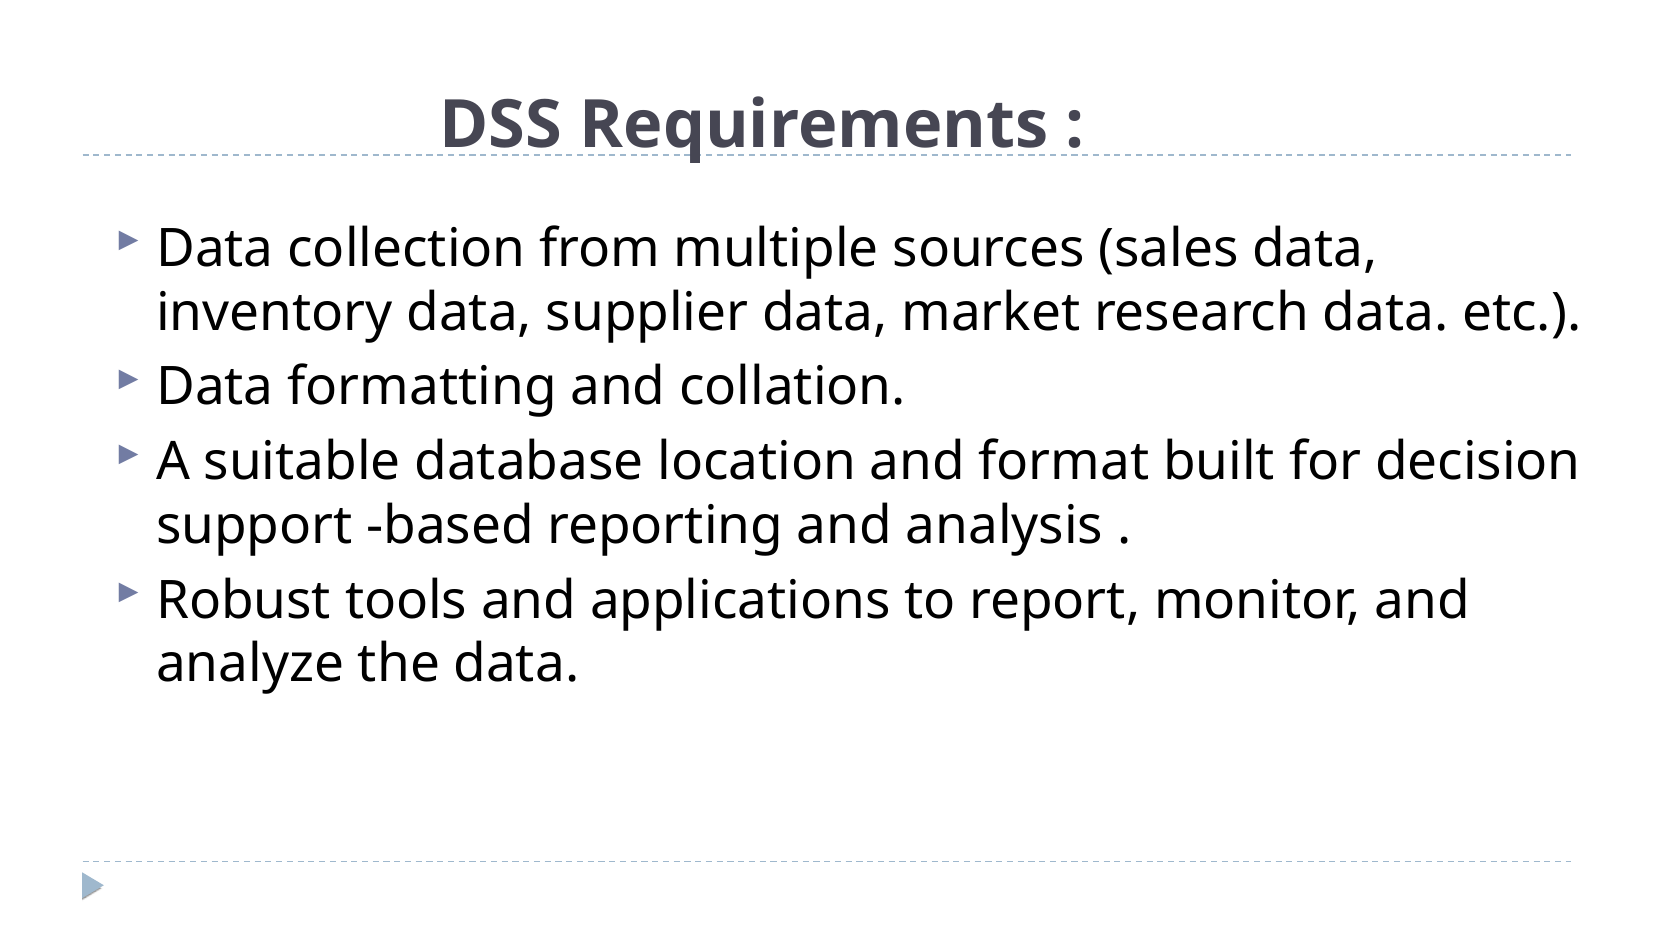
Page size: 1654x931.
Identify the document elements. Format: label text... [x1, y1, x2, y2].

title DSS Requirements : [204, 50, 1321, 169]
list Data collection from multiple sources (sales data, inventory data, supplier data, market research data. etc.). Data formatting and collation. A suitable database location and format built for decision support -based reporting and analysis . Robust tools and applications to report, monitor, and analyze the data. [100, 206, 1597, 705]
